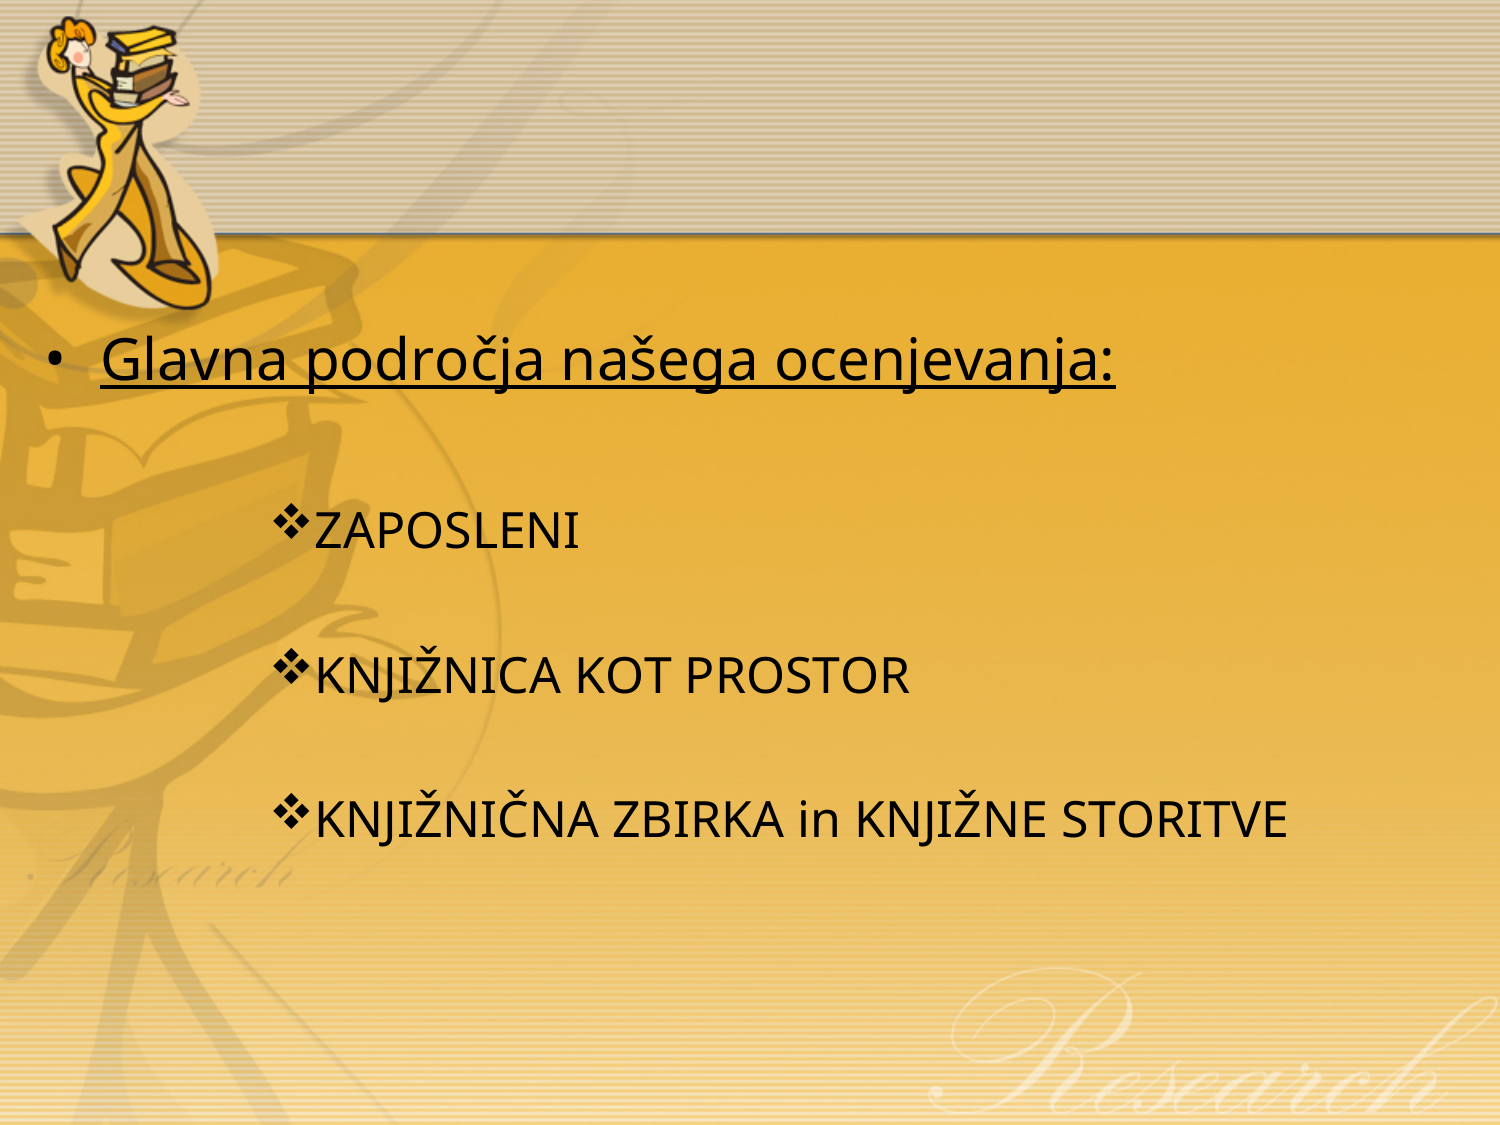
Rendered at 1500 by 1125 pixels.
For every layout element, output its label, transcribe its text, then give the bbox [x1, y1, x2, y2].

list Glavna področja našega ocenjevanja: ZAPOSLENI KNJIŽNICA KOT PROSTOR KNJIŽNIČNA ZBIRKA in KNJIŽNE STORITVE [29, 314, 1471, 1095]
picture [0, 0, 1500, 1125]
